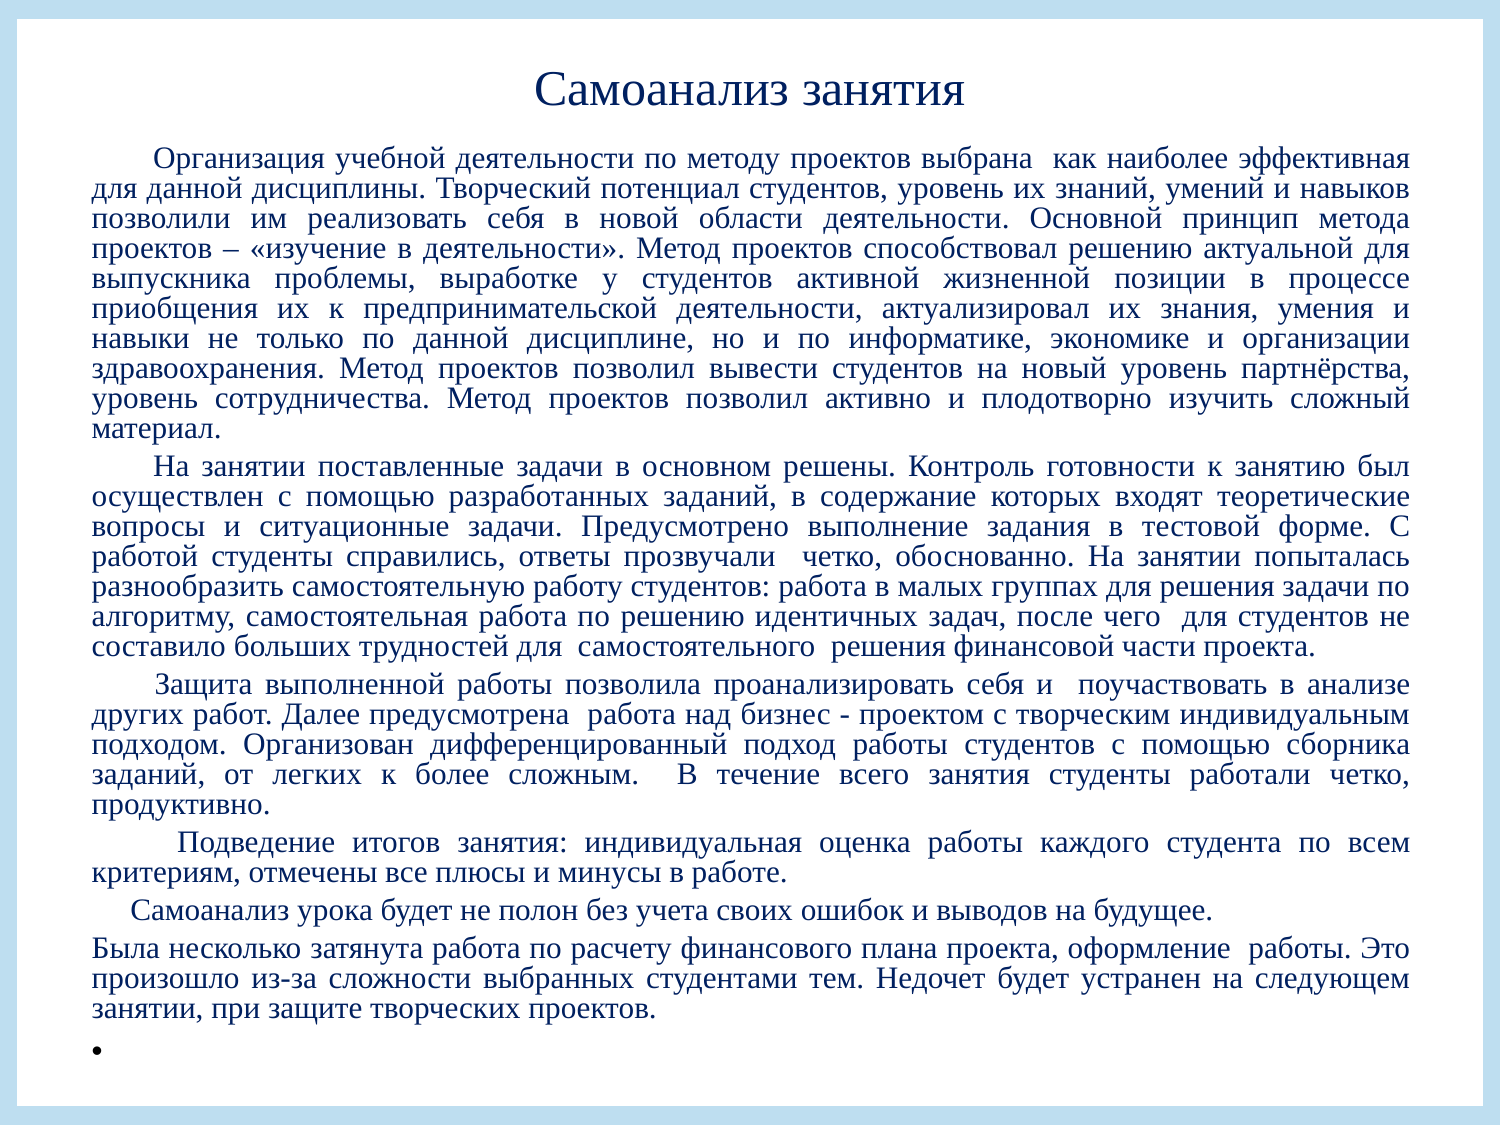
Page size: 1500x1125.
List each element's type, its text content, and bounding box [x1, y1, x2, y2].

picture [17, 19, 1483, 1106]
list Организация учебной деятельности по методу проектов выбрана как наиболее эффективная для данной дисциплины. Творческий потенциал студентов, уровень их знаний, умений и навыков позволили им реализовать себя в новой области деятельности. Основной принцип метода проектов – «изучение в деятельности». Метод проектов способствовал решению актуальной для выпускника проблемы, выработке у студентов активной жизненной позиции в процессе приобщения их к предпринимательской деятельности, актуализировал их знания, умения и навыки не только по данной дисциплине, но и по информатике, экономике и организации здравоохранения. Метод проектов позволил вывести студентов на новый уровень партнёрства, уровень сотрудничества. Метод проектов позволил активно и плодотворно изучить сложный материал. На занятии поставленные задачи в основном решены. Контроль готовности к занятию был осуществлен с помощью разработанных заданий, в содержание которых входят теоретические вопросы и ситуационные задачи. Предусмотрено выполнение задания в тестовой форме. С работой студенты справились, ответы прозвучали четко, обоснованно. На занятии попыталась разнообразить самостоятельную работу студентов: работа в малых группах для решения задачи по алгоритму, самостоятельная работа по решению идентичных задач, после чего для студентов не составило больших трудностей для самостоятельного решения финансовой части проекта. Защита выполненной работы позволила проанализировать себя и поучаствовать в анализе других работ. Далее предусмотрена работа над бизнес - проектом с творческим индивидуальным подходом. Организован дифференцированный подход работы студентов с помощью сборника заданий, от легких к более сложным. В течение всего занятия студенты работали четко, продуктивно. Подведение итогов занятия: индивидуальная оценка работы каждого студента по всем критериям, отмечены все плюсы и минусы в работе. Самоанализ урока будет не полон без учета своих ошибок и выводов на будущее. Была несколько затянута работа по расчету финансового плана проекта, оформление работы. Это произошло из-за сложности выбранных студентами тем. Недочет будет устранен на следующем занятии, при защите творческих проектов. [76, 137, 1427, 1059]
title Самоанализ занятия [75, 45, 1426, 126]
